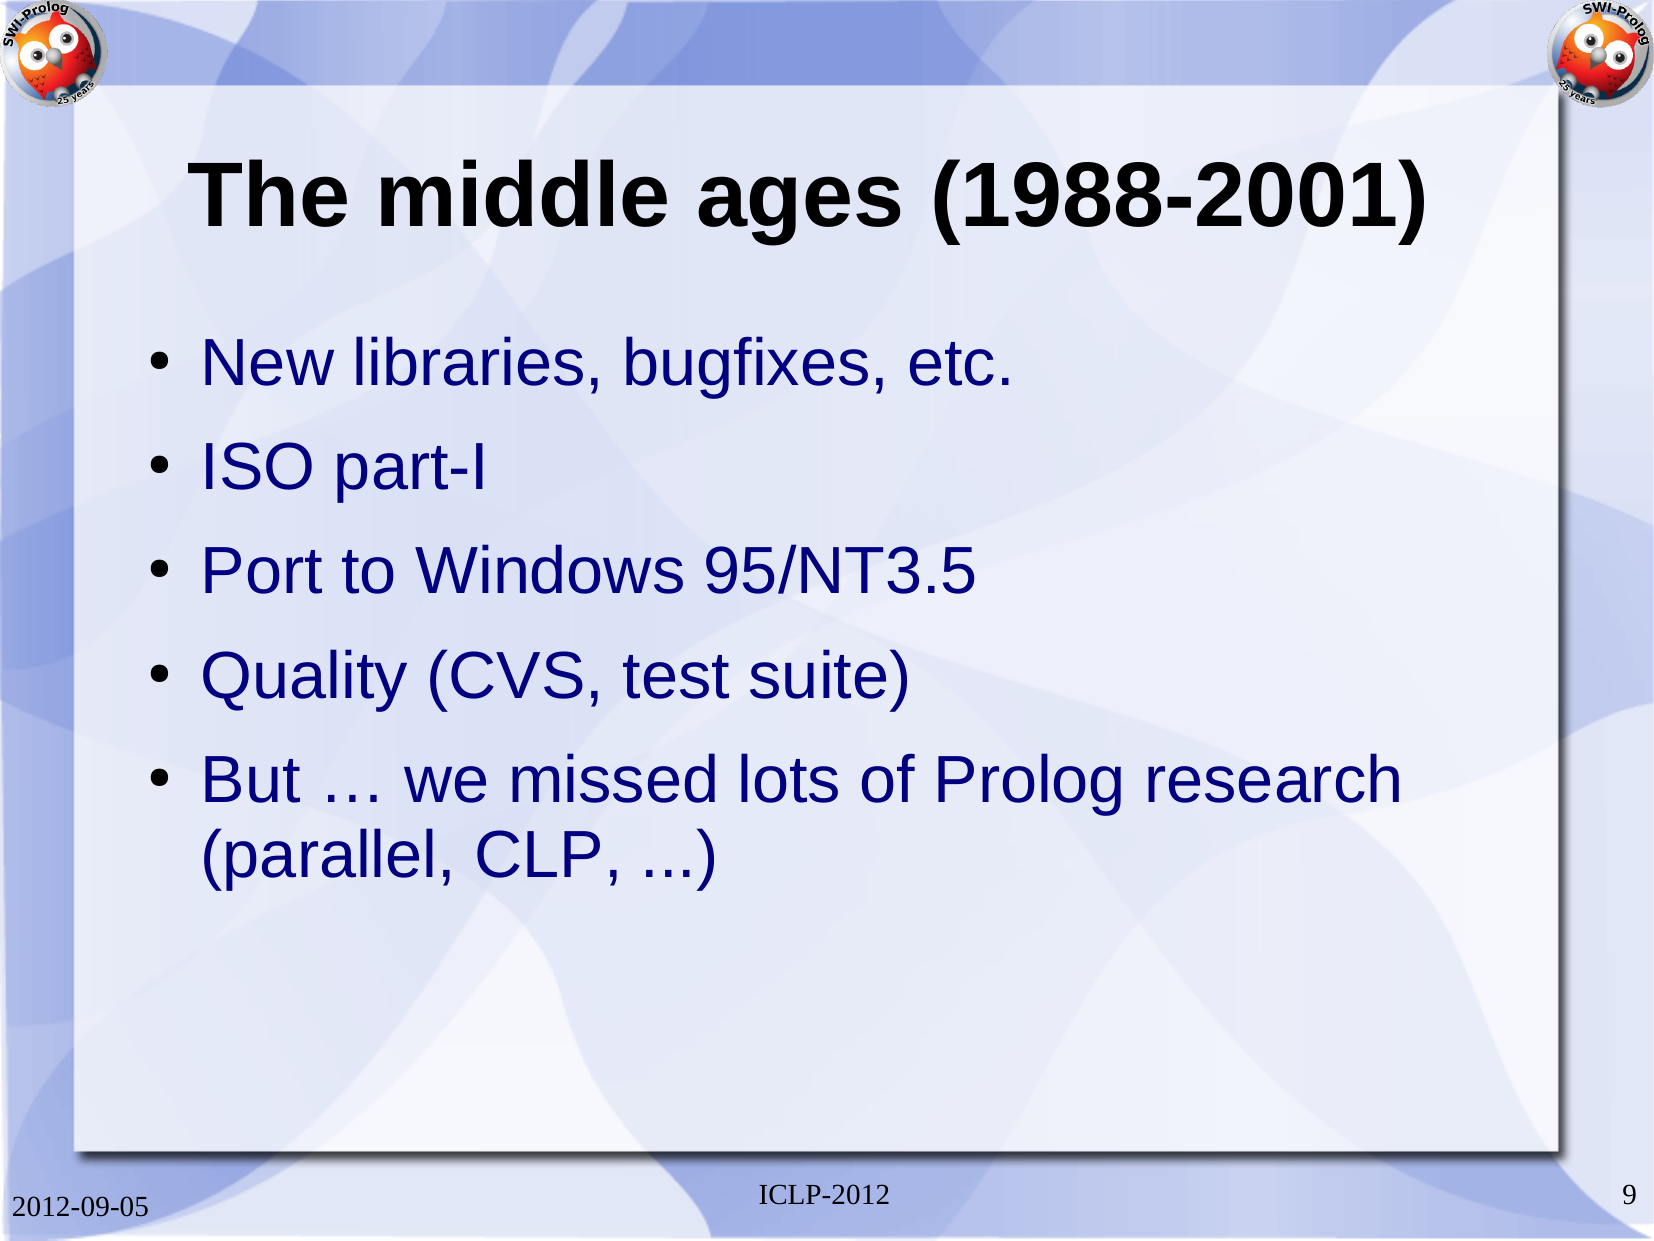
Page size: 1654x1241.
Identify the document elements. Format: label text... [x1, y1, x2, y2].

title The middle ages (1988-2001) [82, 90, 1536, 298]
list New libraries, bugfixes, etc. ISO part-I Port to Windows 95/NT3.5 Quality (CVS, test suite) But … we missed lots of Prolog research (parallel, CLP, ...) [129, 324, 1489, 1045]
picture [0, 0, 1654, 1241]
